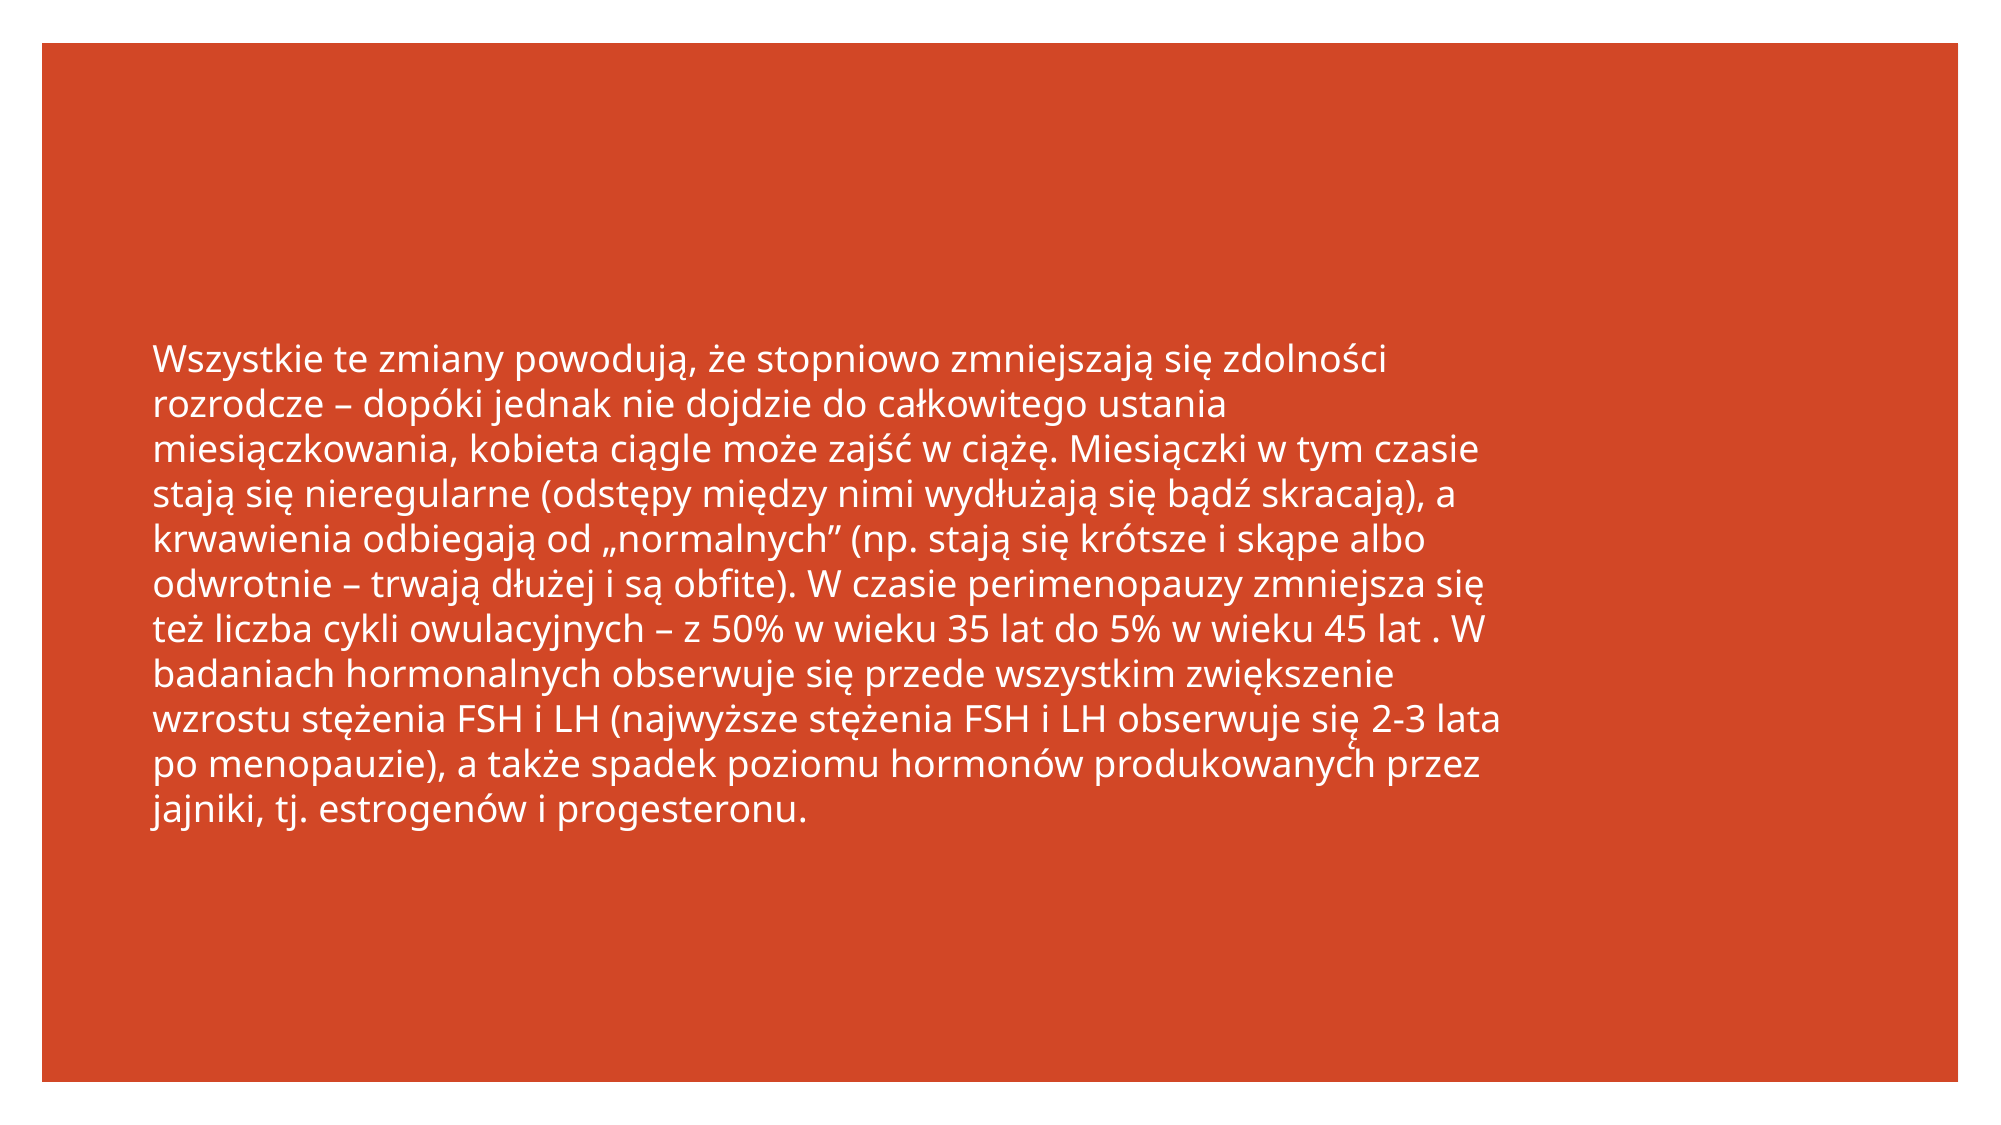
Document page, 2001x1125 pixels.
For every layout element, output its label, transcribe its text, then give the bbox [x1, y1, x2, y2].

text_box Wszystkie te zmiany powodują, że stopniowo zmniejszają się zdolności rozrodcze – dopóki jednak nie dojdzie do całkowitego ustania miesiączkowania, kobieta ciągle może zajść w ciążę. Miesiączki w tym czasie stają się nieregularne (odstępy między nimi wydłużają się bądź skracają), a krwawienia odbiegają od „normalnych” (np. stają się krótsze i skąpe albo odwrotnie – trwają dłużej i są obfite). W czasie perimenopauzy zmniejsza się też liczba cykli owulacyjnych – z 50% w wieku 35 lat do 5% w wieku 45 lat . W badaniach hormonalnych obserwuje się przede wszystkim zwiększenie wzrostu stężenia FSH i LH (najwyższe stężenia FSH i LH obserwuje się̨ 2-3 lata po menopauzie), a także spadek poziomu hormonów produkowanych przez jajniki, tj. estrogenów i progesteronu. [137, 327, 1537, 798]
